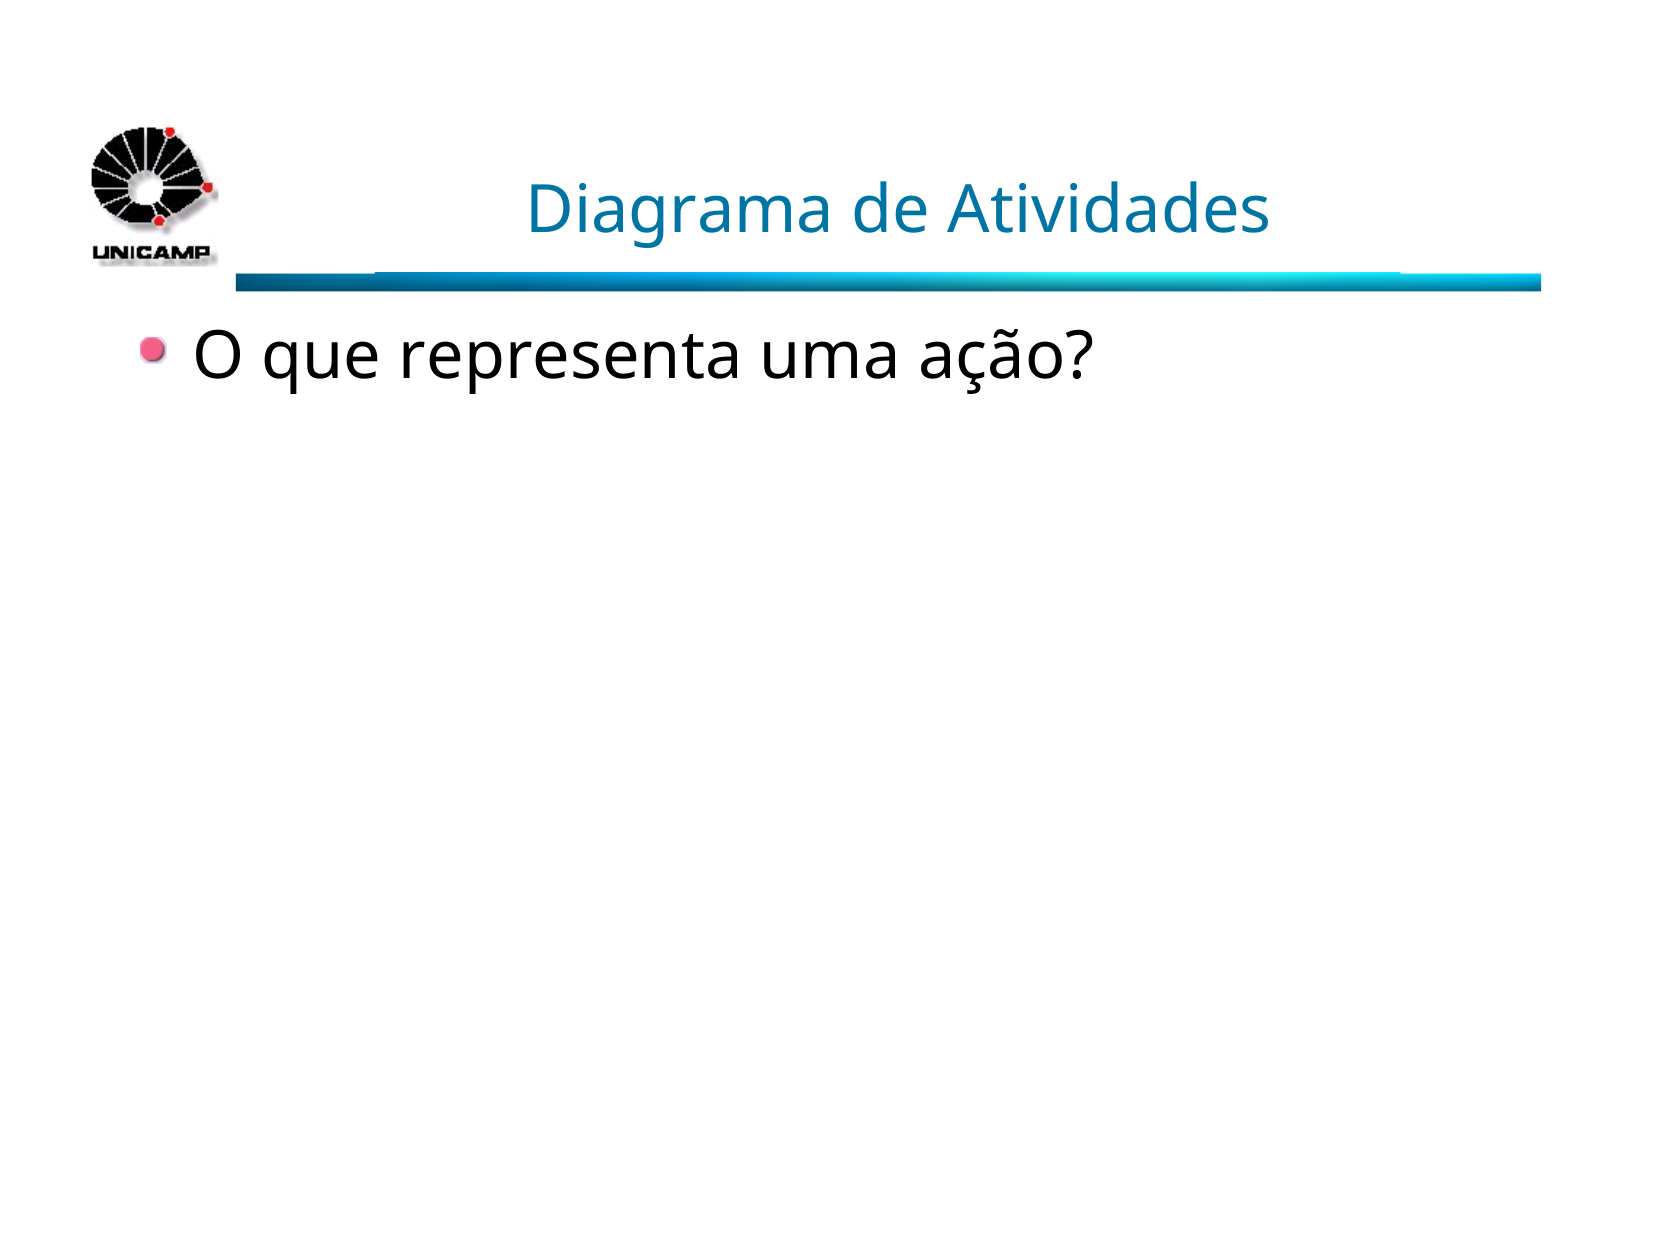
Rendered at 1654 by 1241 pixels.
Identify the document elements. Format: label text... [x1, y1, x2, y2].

list O que representa uma ação? [121, 309, 1534, 1182]
picture [125, 272, 1654, 295]
title Diagrama de Atividades [264, 42, 1534, 250]
